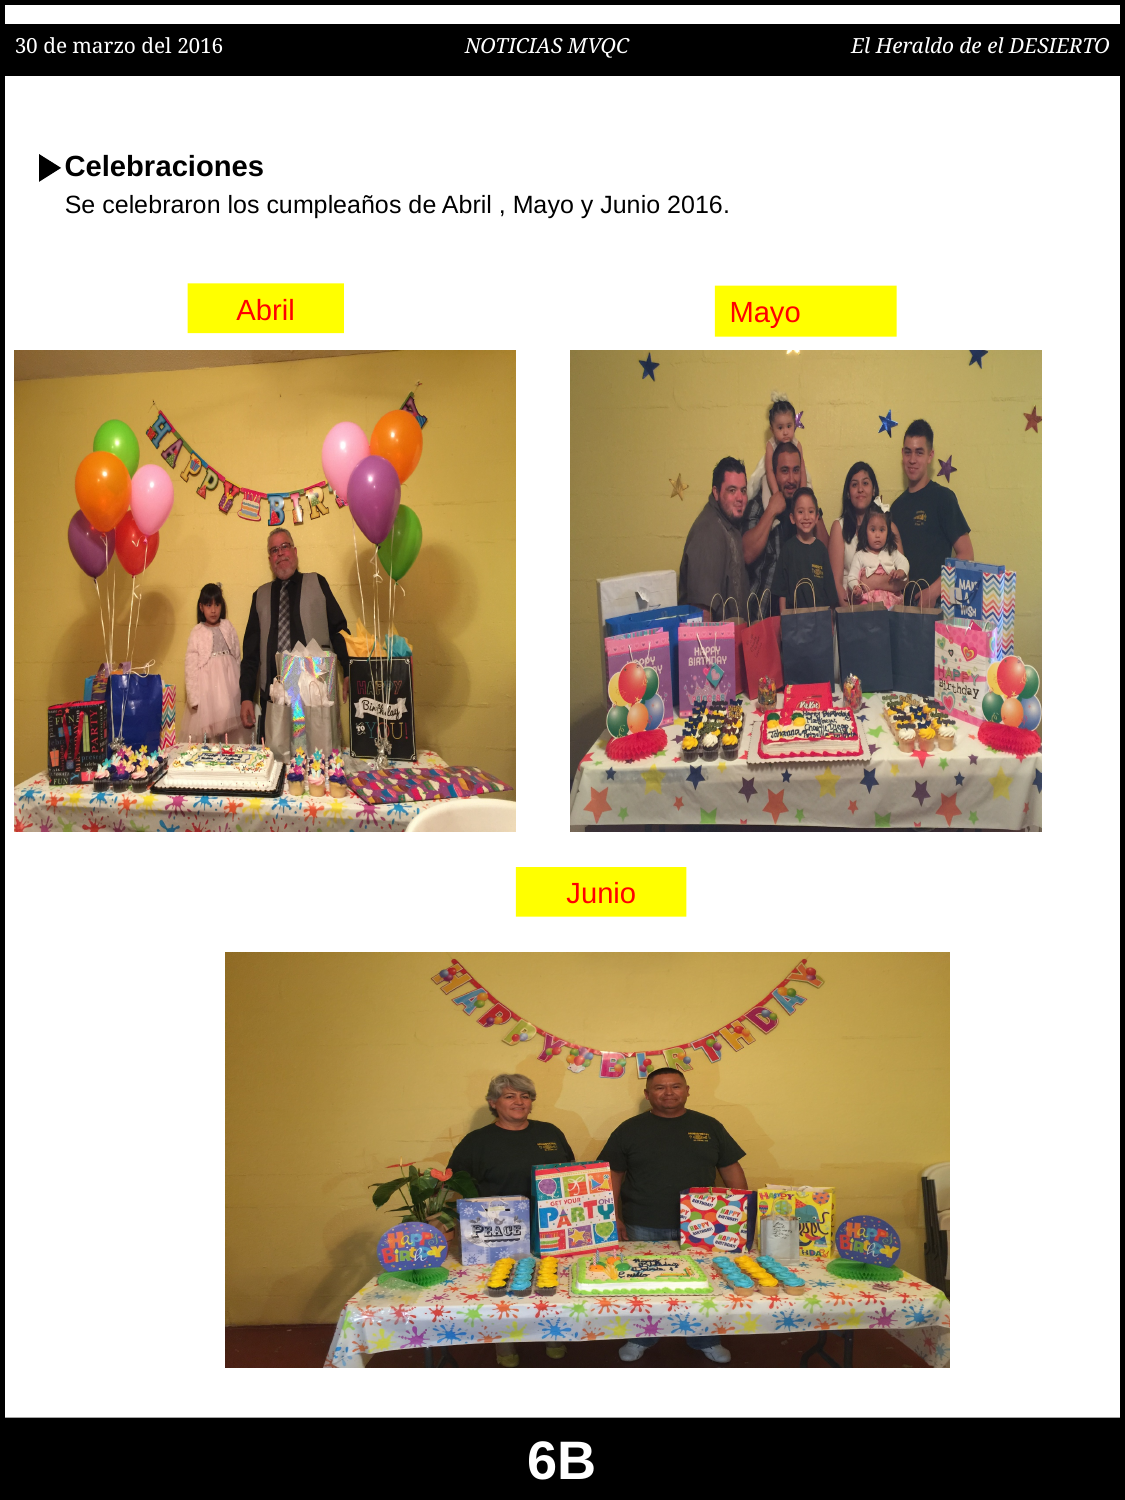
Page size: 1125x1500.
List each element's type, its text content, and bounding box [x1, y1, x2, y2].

text_box Junio [515, 867, 687, 917]
text_box Abril [187, 283, 344, 334]
picture [570, 350, 1042, 832]
picture [14, 350, 516, 832]
text_box Celebraciones [50, 134, 370, 196]
text_box [39, 155, 60, 181]
text_box 6B [0, 1417, 1125, 1498]
text_box El Heraldo de el DESIERTO [836, 24, 1125, 66]
text_box Se celebraron los cumpleaños de Abril , Mayo y Junio 2016. [50, 180, 1120, 227]
text_box NOTICIAS MVQC [450, 24, 645, 66]
text_box Mayo [714, 285, 897, 337]
text_box 30 de marzo del 2016 [0, 24, 229, 91]
text_box [229, 25, 1125, 75]
picture [225, 952, 950, 1368]
